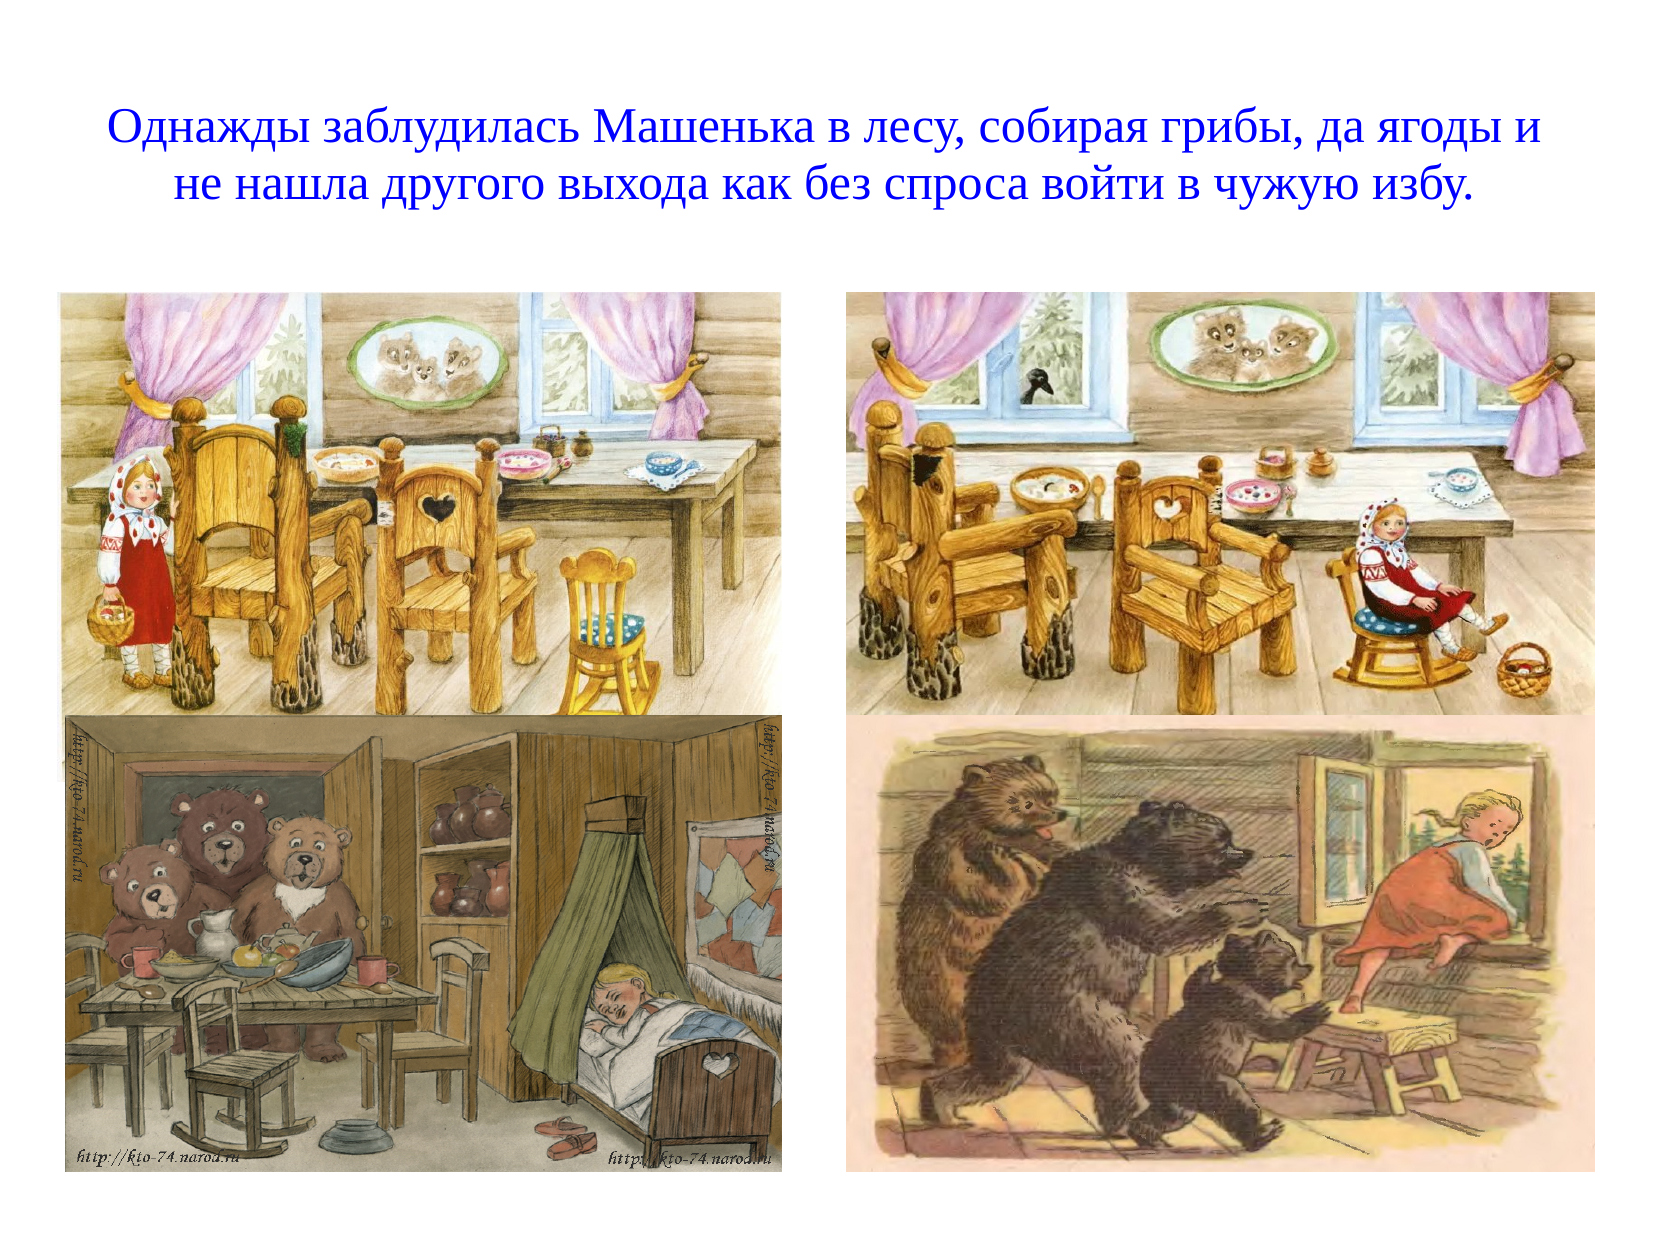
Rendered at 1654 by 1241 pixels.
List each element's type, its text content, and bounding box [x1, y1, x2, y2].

picture [57, 292, 782, 1172]
picture [846, 292, 1595, 1172]
title Однажды заблудилась Машенька в лесу, собирая грибы, да ягоды и не нашла другого выхода как без спроса войти в чужую избу. [82, 14, 1567, 292]
